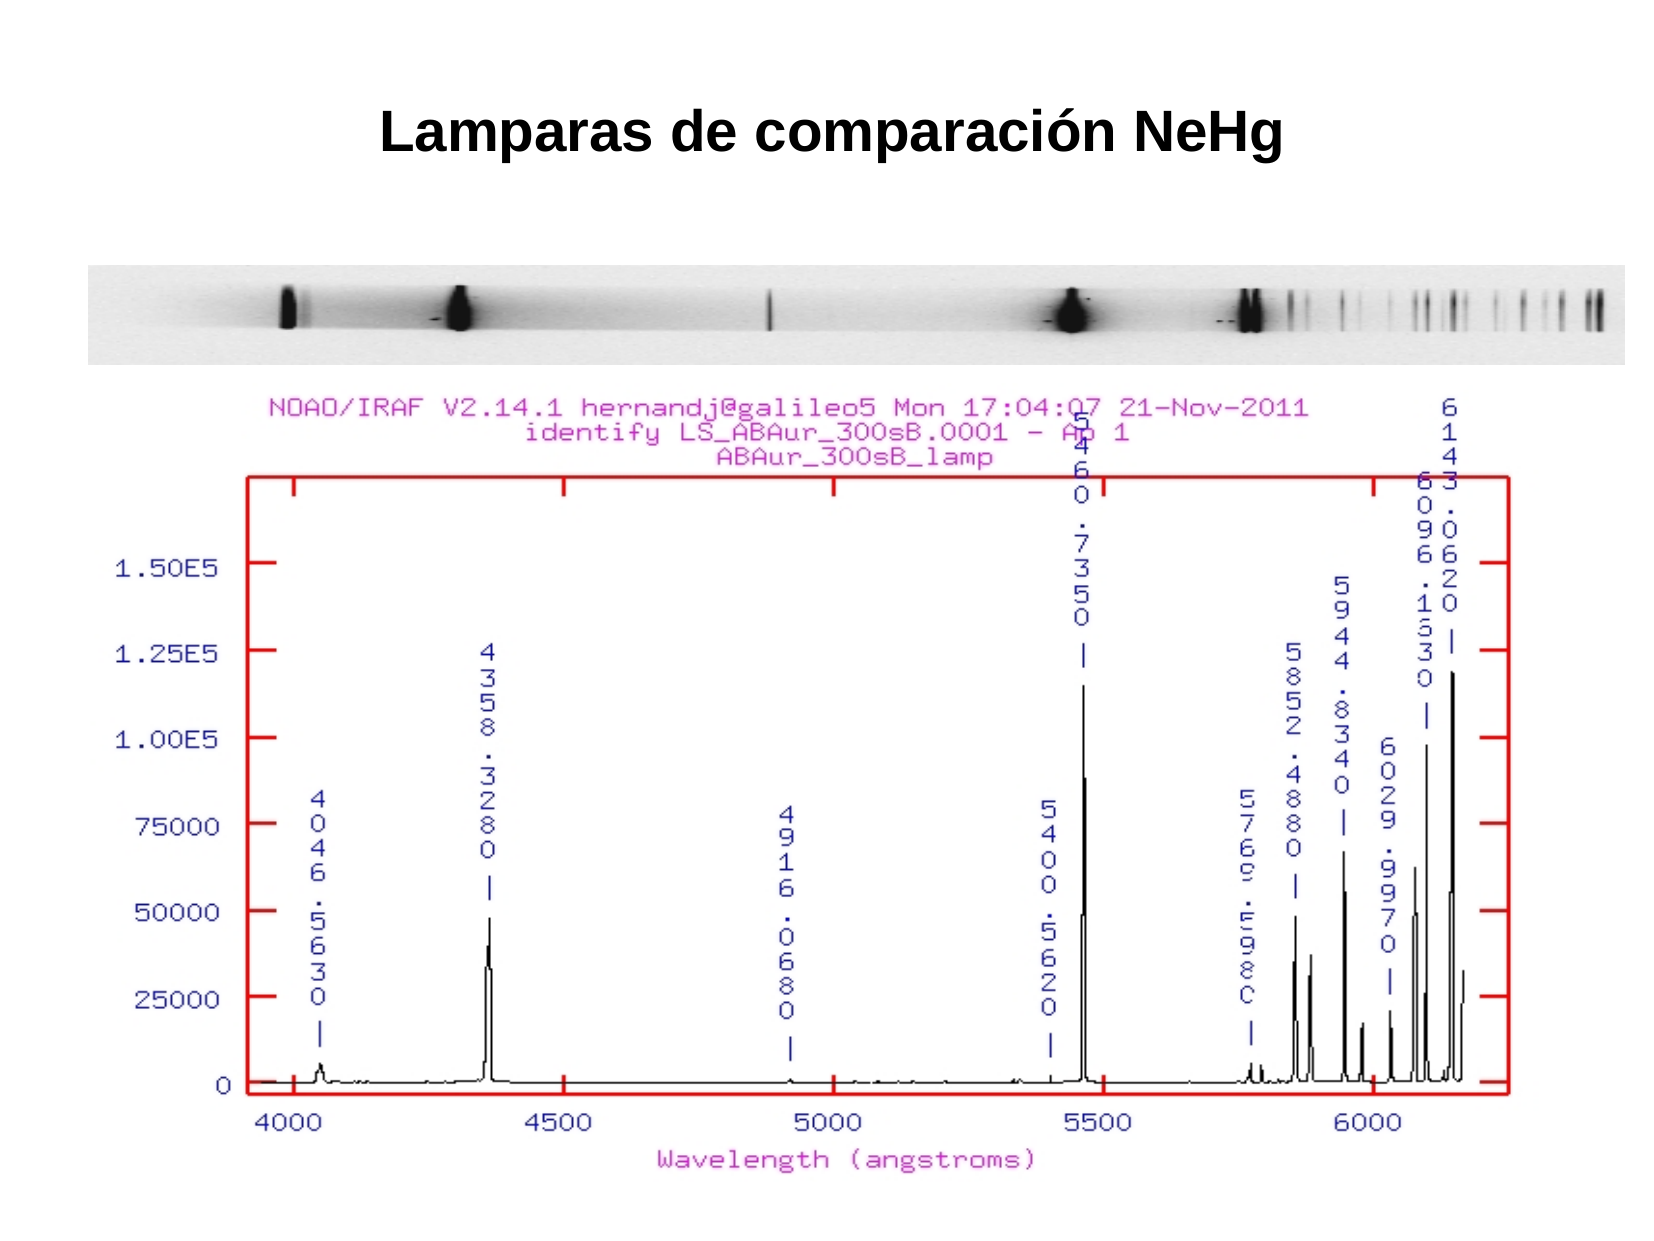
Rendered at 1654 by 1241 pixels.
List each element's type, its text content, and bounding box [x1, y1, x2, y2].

picture [88, 383, 1565, 1182]
title Lamparas de comparación NeHg [88, 88, 1577, 168]
picture [88, 265, 1625, 365]
